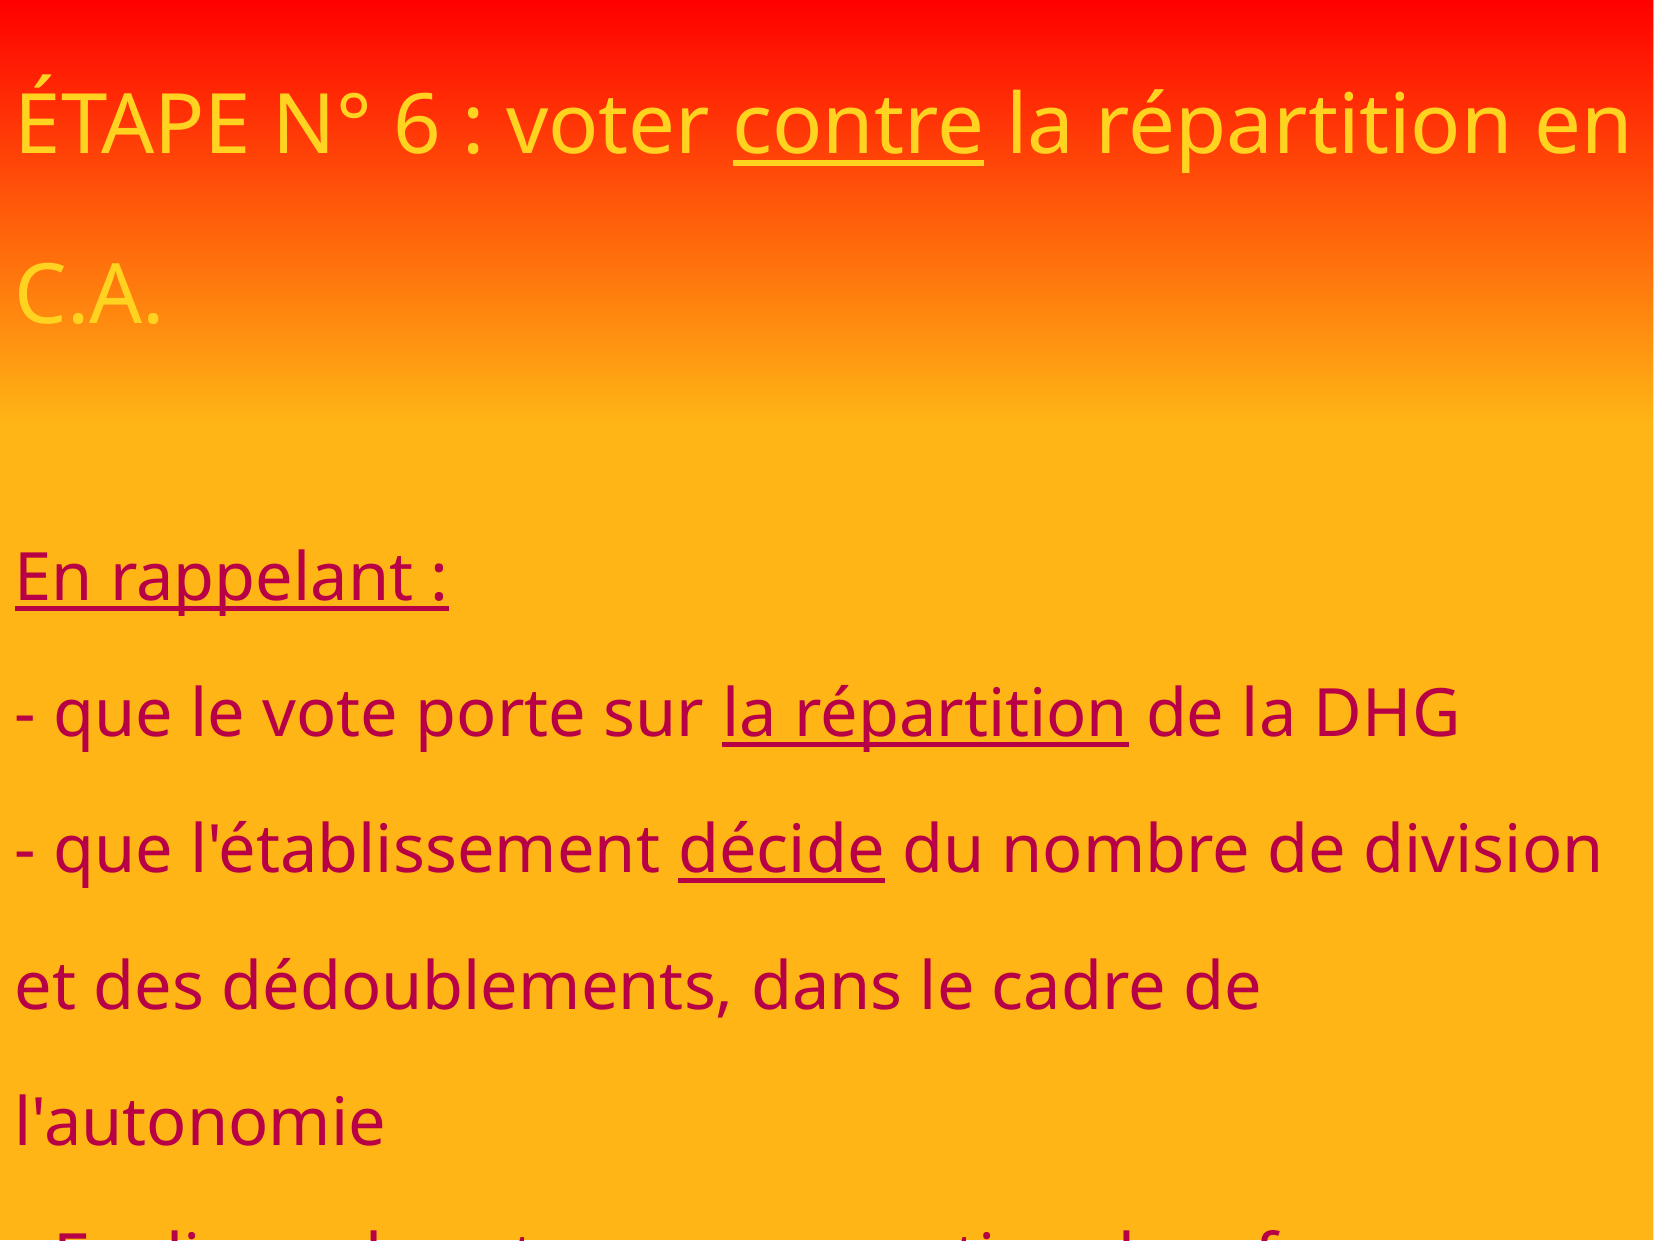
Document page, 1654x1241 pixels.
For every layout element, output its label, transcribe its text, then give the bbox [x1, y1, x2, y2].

text_box ÉTAPE N° 6 : voter contre la répartition en C.A. En rappelant : - que le vote porte sur la répartition de la DHG - que l'établissement décide du nombre de division et des dédoublements, dans le cadre de l'autonomie - Expliquer le vote par une motion de refus - Dénoncer les HSA - Informer les parents (tracts, réunions d'information) [0, 0, 1654, 1187]
